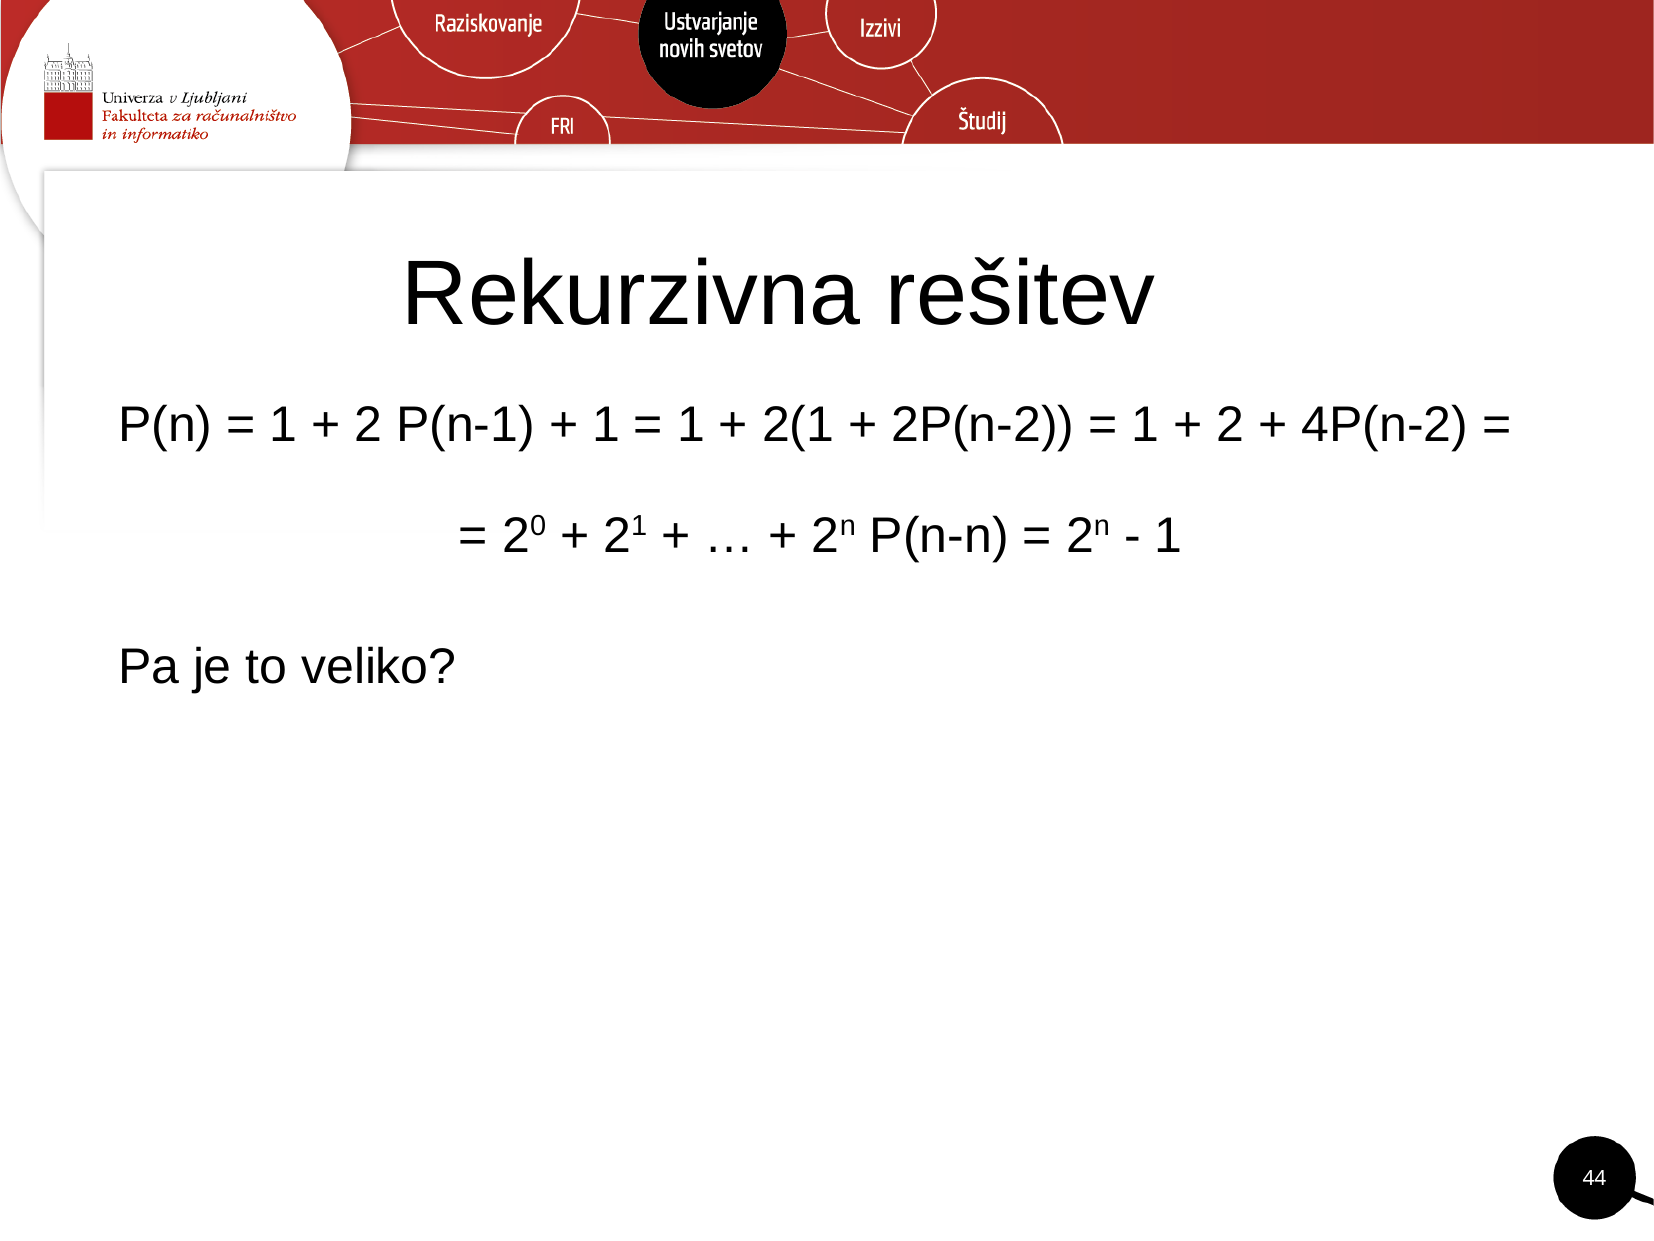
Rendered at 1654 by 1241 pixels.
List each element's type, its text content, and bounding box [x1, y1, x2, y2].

title Rekurzivna rešitev [35, 188, 1524, 397]
text_box <številka> [1553, 1145, 1636, 1212]
picture [0, 0, 1654, 1241]
list P(n) = 1 + 2 P(n-1) + 1 = 1 + 2(1 + 2P(n-2)) = 1 + 2 + 4P(n-2) = = 20 + 21 + … + 2n P(n-n) = 2n - 1 Pa je to veliko? [118, 397, 1524, 993]
